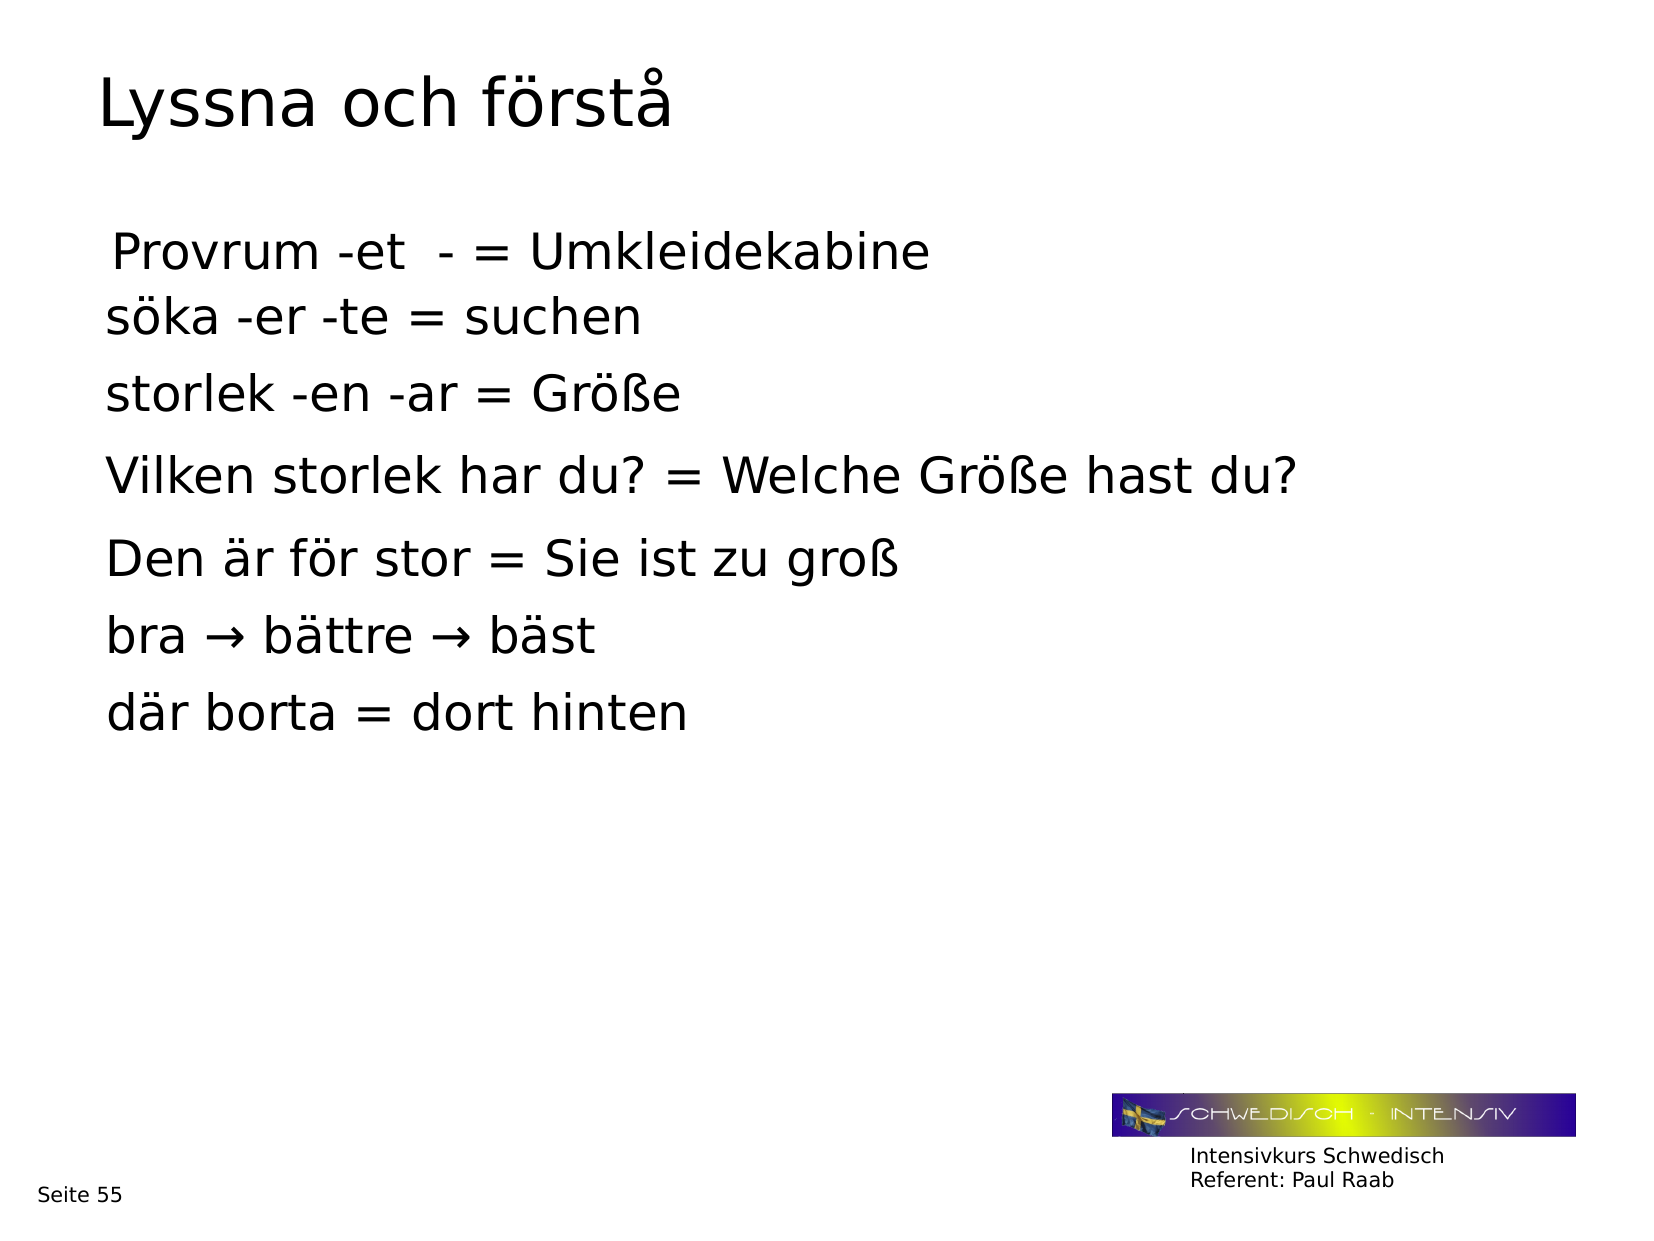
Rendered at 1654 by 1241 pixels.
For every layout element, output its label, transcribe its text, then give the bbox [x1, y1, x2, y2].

text_box Provrum -et - = Umkleidekabine [96, 215, 976, 289]
text_box söka -er -te = suchen [90, 280, 707, 354]
text_box bra → bättre → bäst [91, 599, 676, 673]
text_box Lyssna och förstå [61, 57, 713, 151]
text_box där borta = dort hinten [91, 676, 751, 750]
text_box storlek -en -ar = Größe [91, 357, 713, 431]
text_box Den är för stor = Sie ist zu groß [91, 522, 938, 596]
text_box Vilken storlek har du? = Welche Größe hast du? [91, 440, 1426, 514]
picture [1112, 1093, 1576, 1137]
